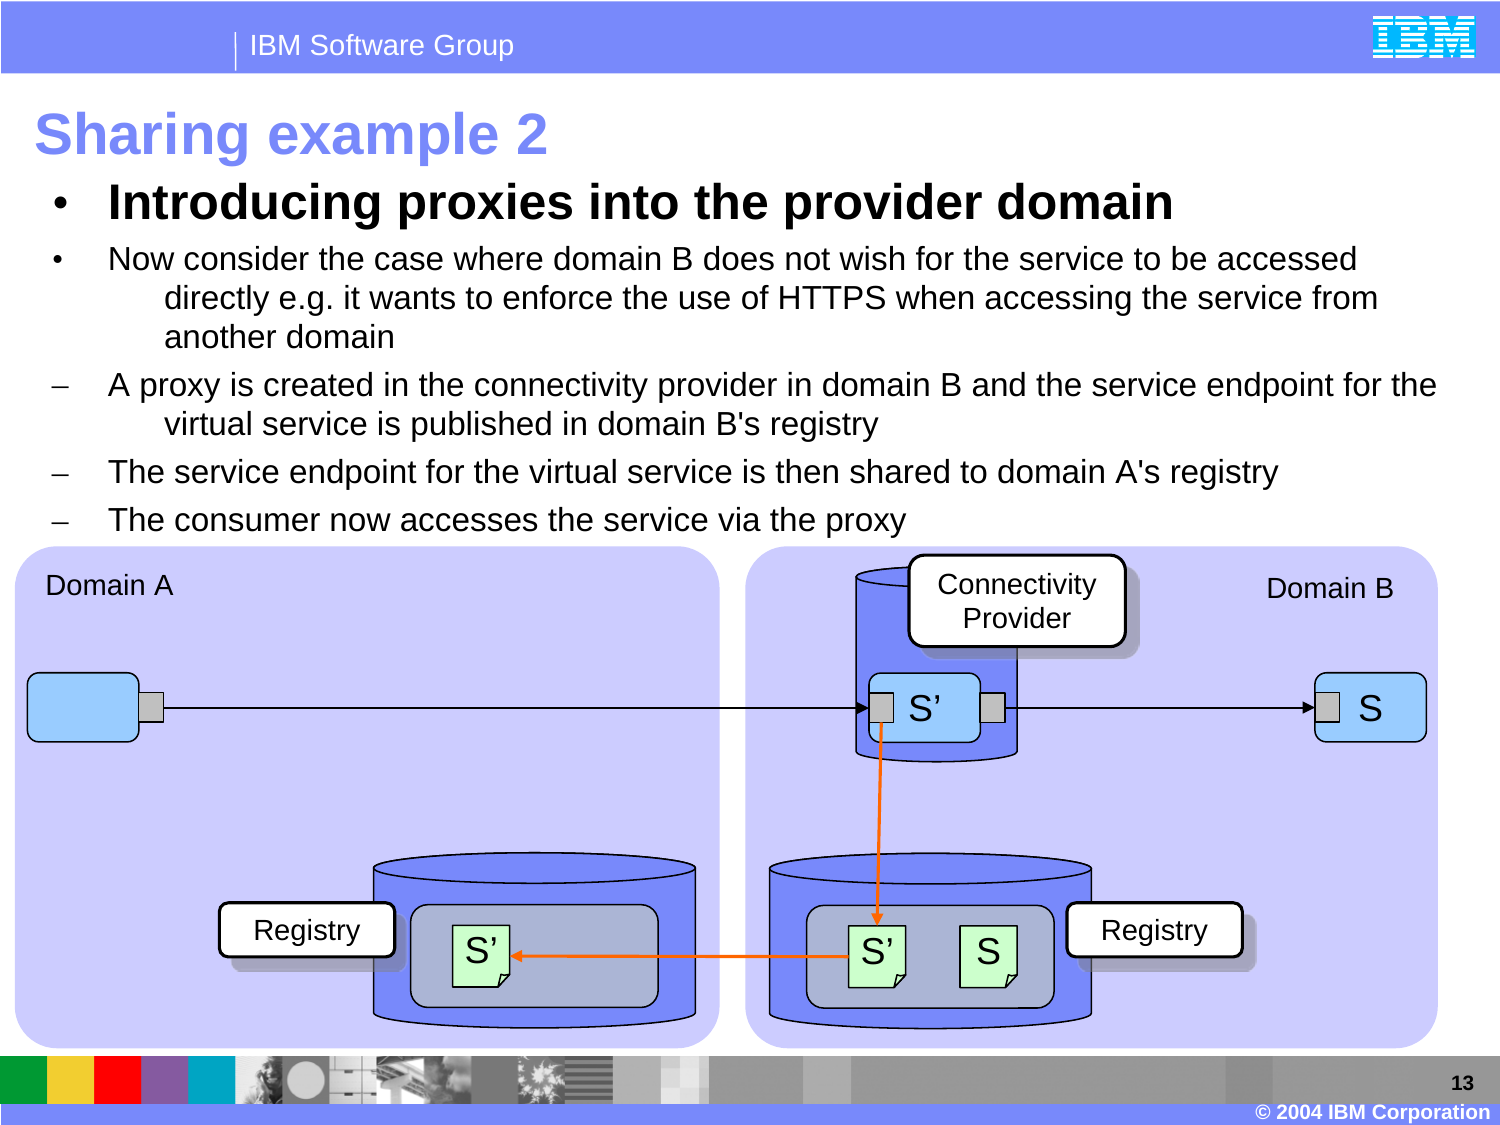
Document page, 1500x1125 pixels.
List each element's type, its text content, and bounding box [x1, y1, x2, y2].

text_box Connectivity Provider [909, 555, 1126, 647]
text_box [745, 546, 1438, 1049]
list Introducing proxies into the provider domain Now consider the case where domain B does not wish for the service to be accessed directly e.g. it wants to enforce the use of HTTPS when accessing the service from another domain A proxy is created in the connectivity provider in domain B and the service endpoint for the virtual service is published in domain B's registry The service endpoint for the virtual service is then shared to domain A's registry The consumer now accesses the service via the proxy [51, 171, 1447, 707]
text_box Registry [1066, 902, 1243, 957]
title Sharing example 2 [19, 97, 1480, 176]
text_box S [960, 925, 1018, 988]
text_box Domain A [39, 560, 287, 602]
text_box S’ [452, 925, 510, 987]
text_box S [1314, 672, 1427, 742]
text_box Domain B [1260, 563, 1447, 612]
text_box S’ [868, 673, 981, 743]
picture [0, 1056, 1500, 1104]
text_box Registry [219, 902, 395, 957]
text_box S’ [848, 925, 906, 988]
text_box S’ [868, 723, 879, 743]
text_box [14, 546, 720, 1049]
